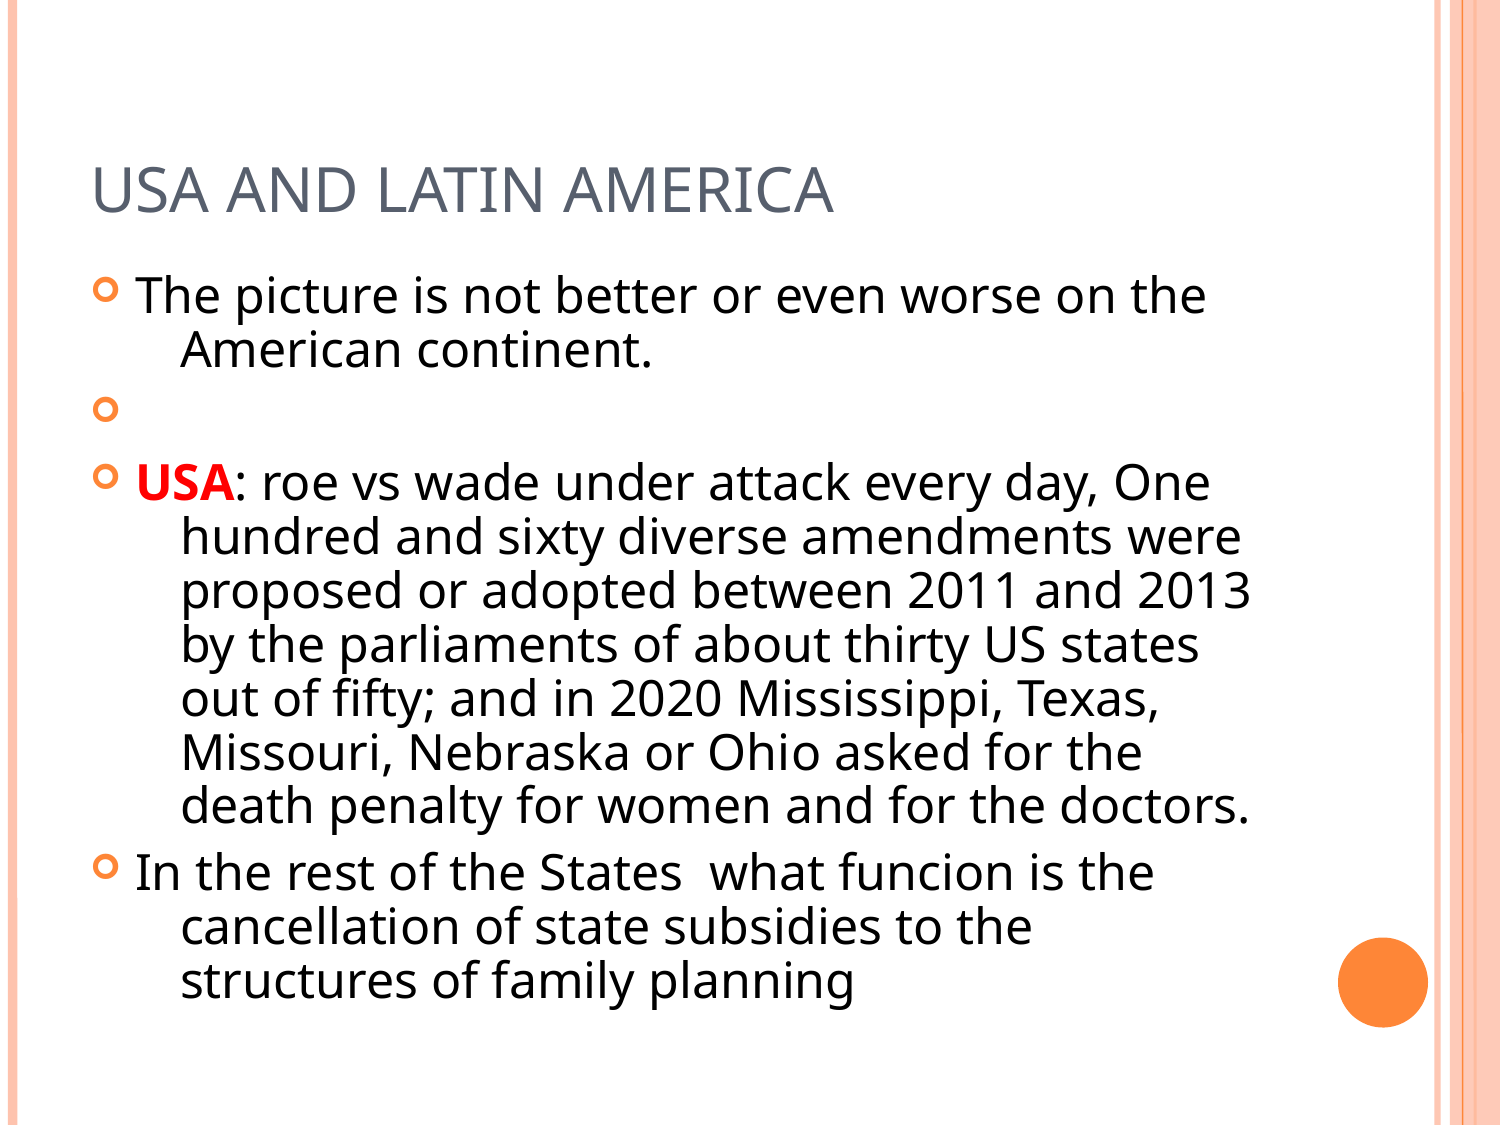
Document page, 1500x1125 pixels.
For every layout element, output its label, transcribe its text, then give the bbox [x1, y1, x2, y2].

title USA and latin America [75, 45, 1300, 233]
list The picture is not better or even worse on the American continent. USA: roe vs wade under attack every day, One hundred and sixty diverse amendments were proposed or adopted between 2011 and 2013 by the parliaments of about thirty US states out of fifty; and in 2020 Mississippi, Texas, Missouri, Nebraska or Ohio asked for the death penalty for women and for the doctors. In the rest of the States what funcion is the cancellation of state subsidies to the structures of family planning [75, 262, 1300, 1062]
